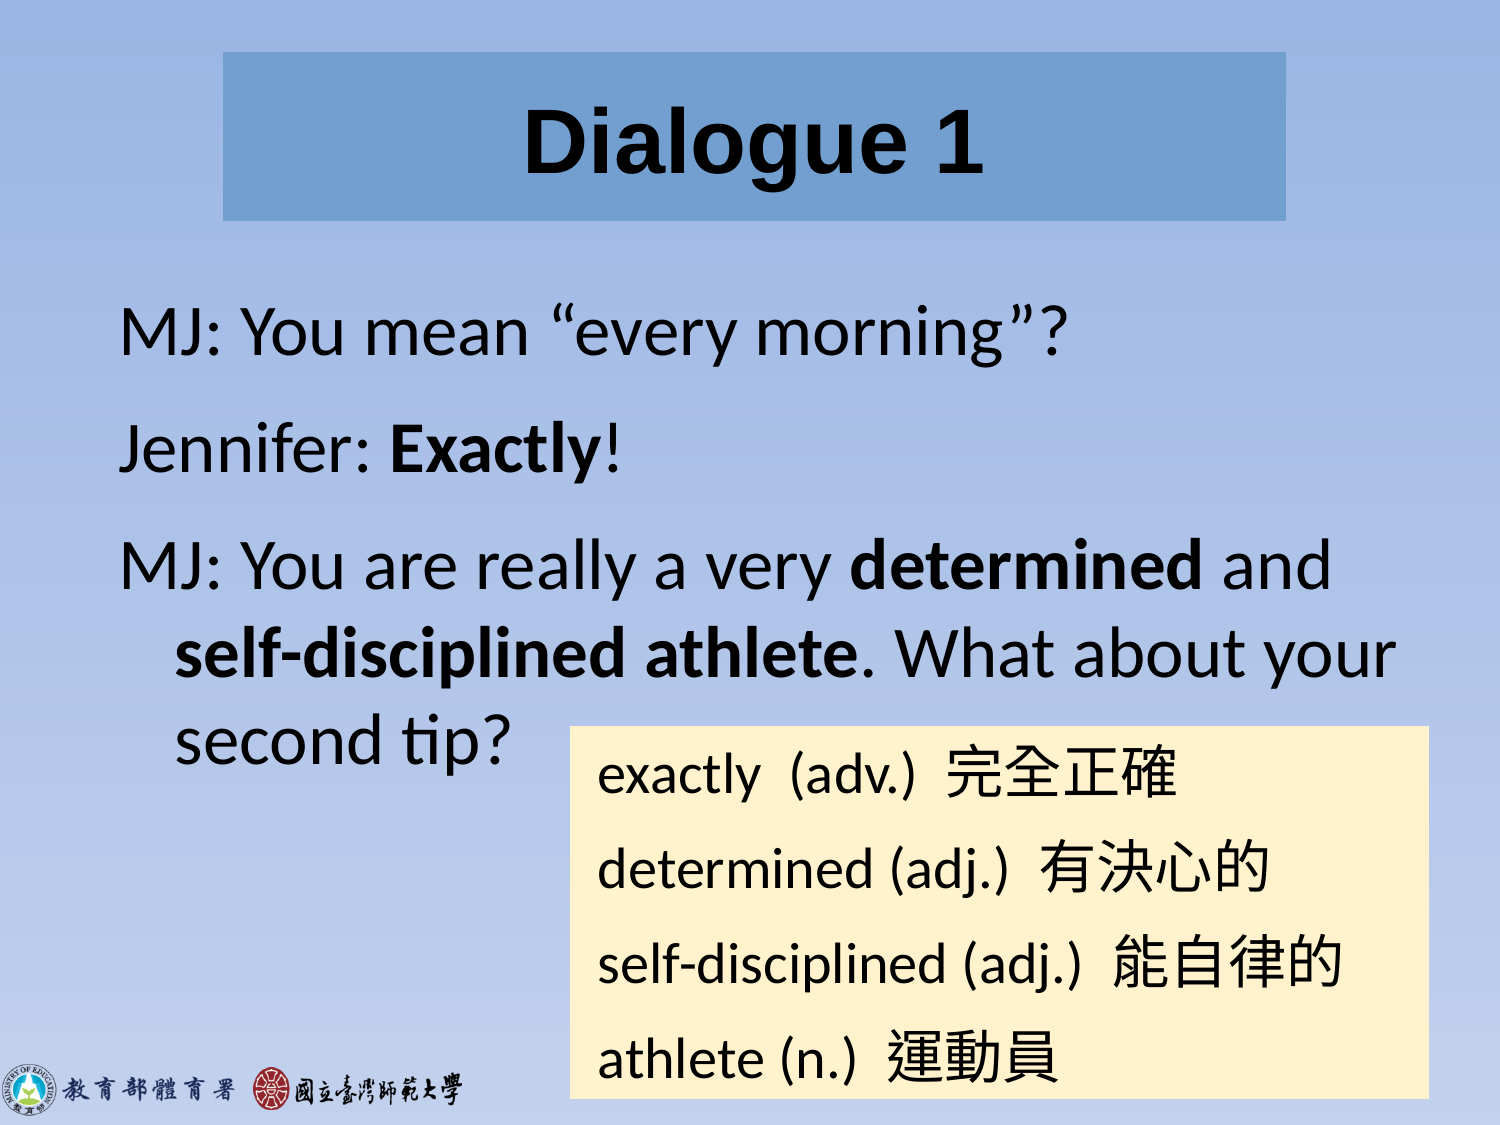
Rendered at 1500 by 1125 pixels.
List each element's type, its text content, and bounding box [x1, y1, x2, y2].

title Dialogue 1 [79, 42, 1430, 231]
text_box exactly (adv.) 完全正確 determined (adj.) 有決心的 self-disciplined (adj.) 能自律的 athlete (n.) 運動員 [570, 726, 1429, 1099]
list MJ: You mean “every morning”? Jennifer: Exactly! MJ: You are really a very determined and self-disciplined athlete. What about your second tip? [47, 274, 1475, 1031]
